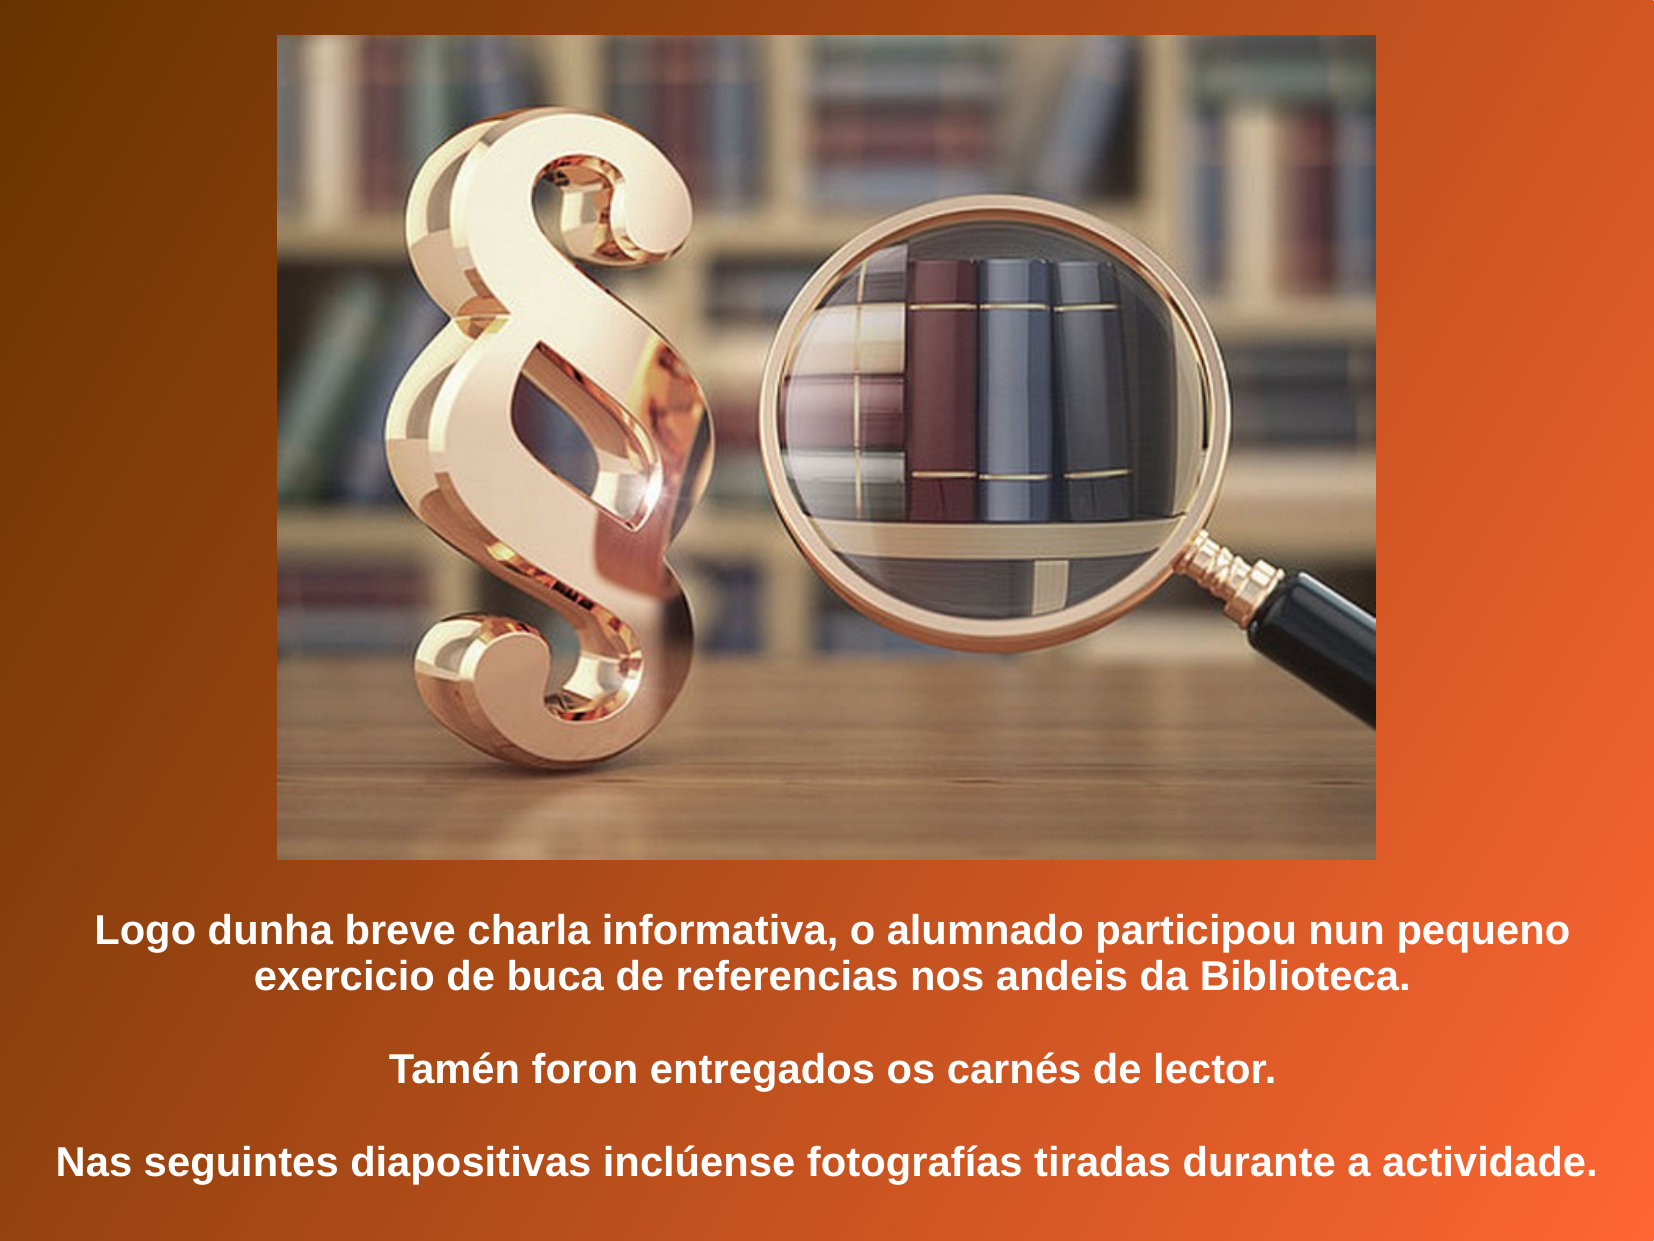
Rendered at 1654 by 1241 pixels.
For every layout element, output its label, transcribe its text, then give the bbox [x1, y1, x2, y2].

picture [277, 35, 1376, 860]
text_box Logo dunha breve charla informativa, o alumnado participou nun pequeno exercicio de buca de referencias nos andeis da Biblioteca. Tamén foron entregados os carnés de lector. Nas seguintes diapositivas inclúense fotografías tiradas durante a actividade. [11, 899, 1654, 1193]
